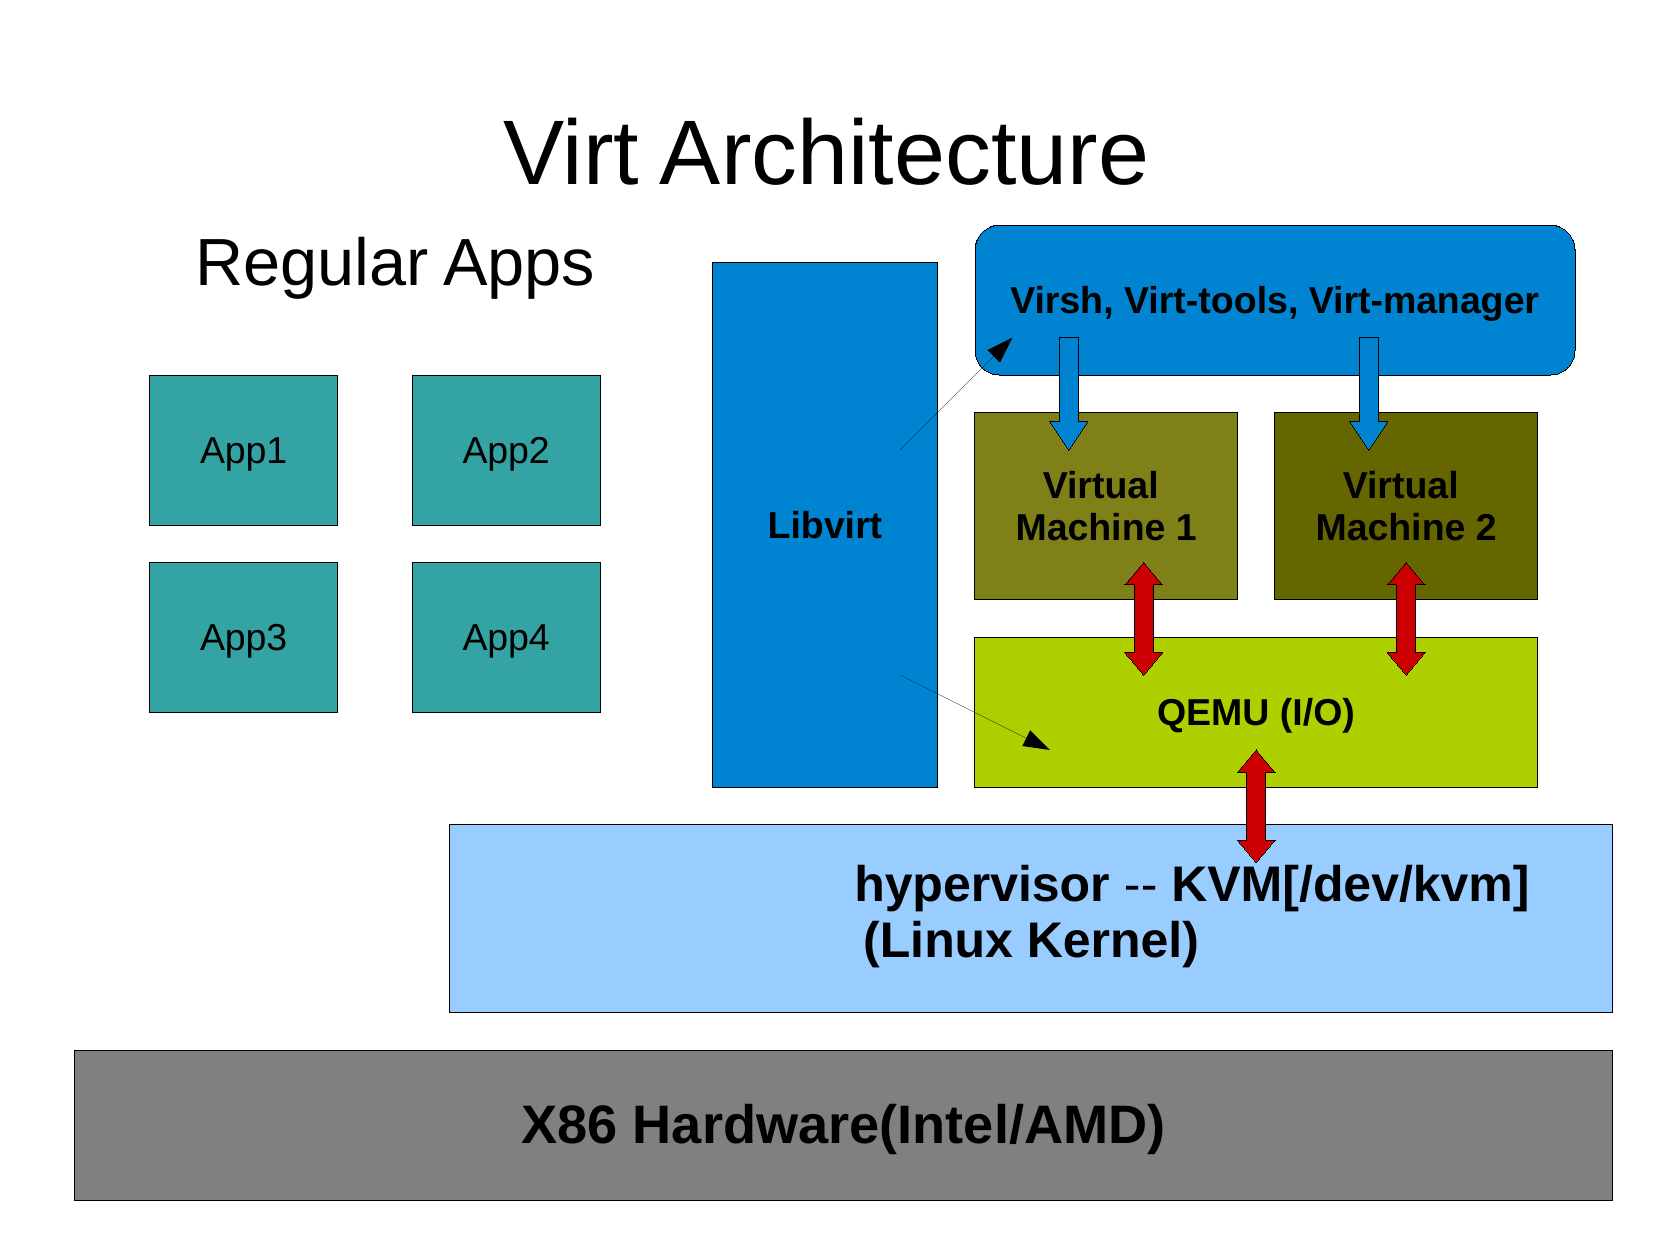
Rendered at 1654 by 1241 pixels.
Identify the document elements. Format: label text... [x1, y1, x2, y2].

text_box Libvirt [712, 262, 938, 788]
text_box X86 Hardware(Intel/AMD) [74, 1050, 1613, 1201]
title Virt Architecture [82, 49, 1571, 257]
list Regular Apps [124, 225, 1613, 1044]
